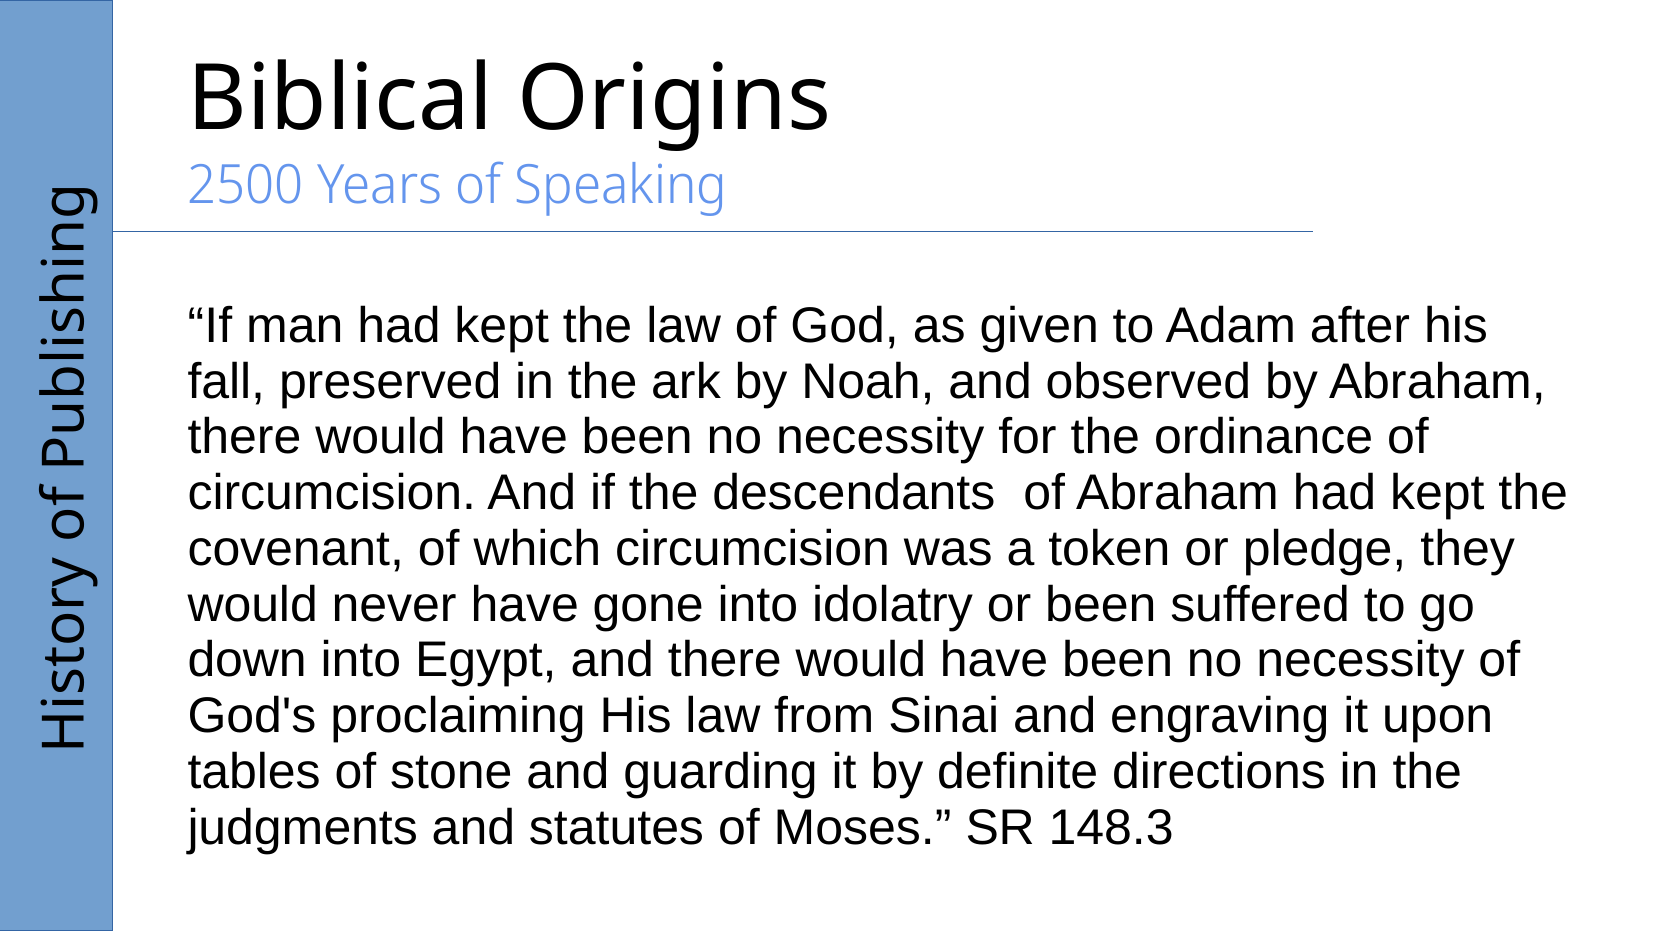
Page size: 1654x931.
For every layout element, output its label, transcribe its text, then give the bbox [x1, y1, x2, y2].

title Biblical Origins [187, 33, 1571, 125]
subtitle “If man had kept the law of God, as given to Adam after his fall, preserved in the ark by Noah, and observed by Abraham, there would have been no necessity for the ordinance of circumcision. And if the descendants of Abraham had kept the covenant, of which circumcision was a token or pledge, they would never have gone into idolatry or been suffered to go down into Egypt, and there would have been no necessity of God's proclaiming His law from Sinai and engraving it upon tables of stone and guarding it by definite directions in the judgments and statutes of Moses.” SR 148.3 [187, 297, 1571, 855]
text_box History of Publishing [13, 37, 105, 901]
text_box [0, 0, 113, 931]
title 2500 Years of Speaking [187, 125, 1571, 239]
